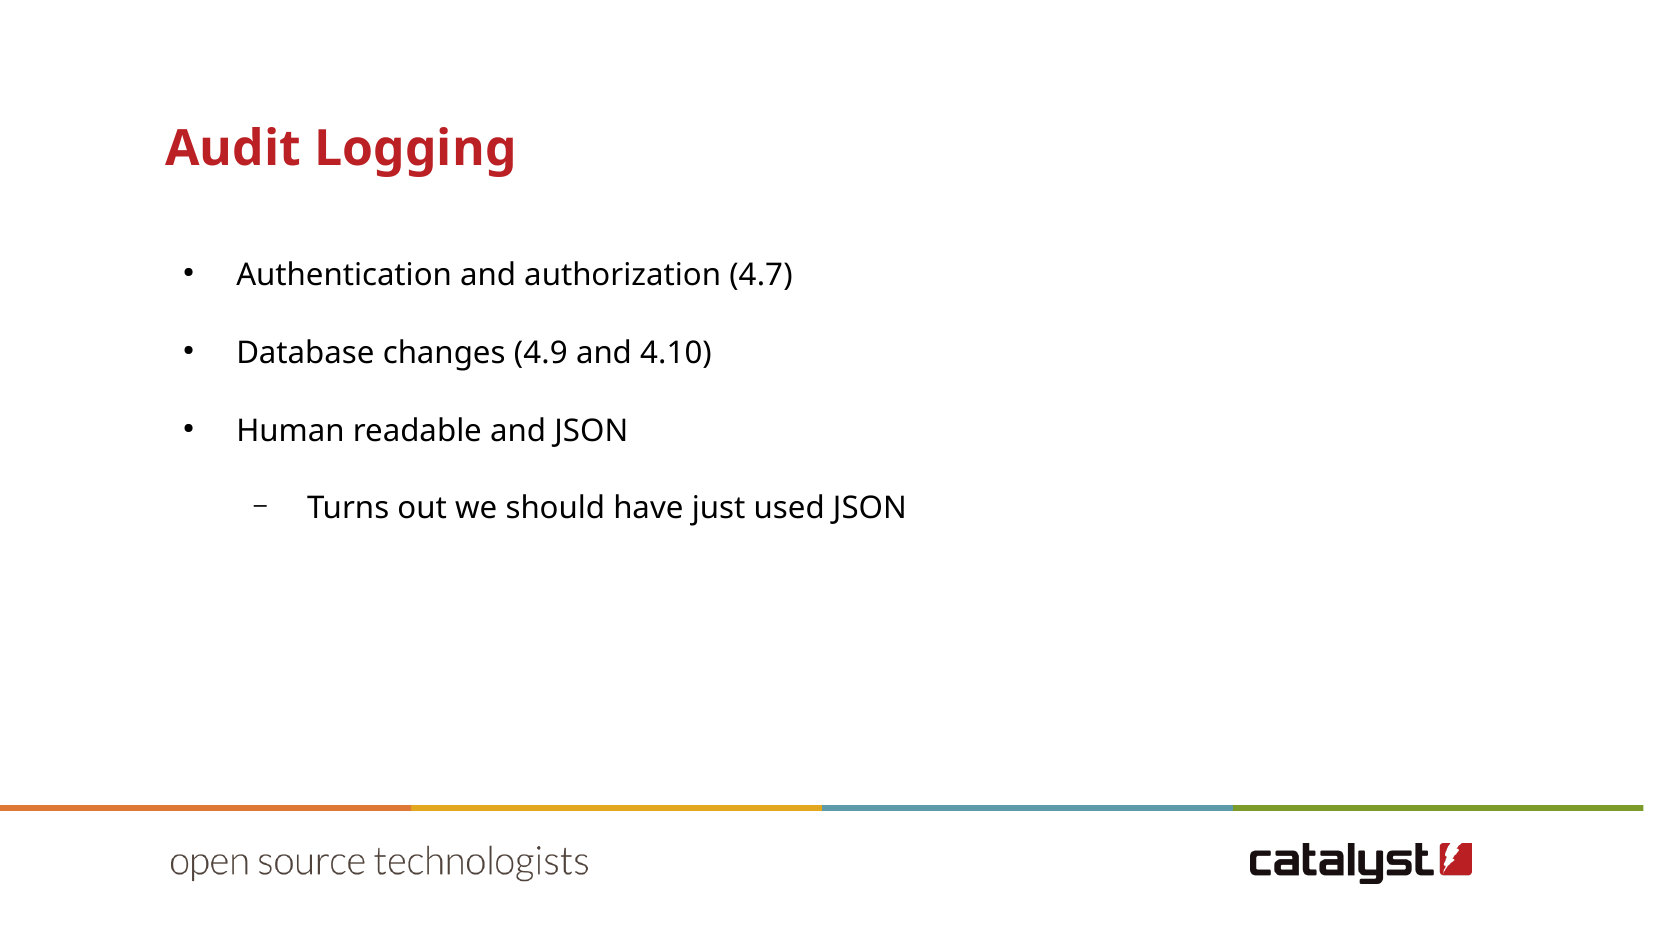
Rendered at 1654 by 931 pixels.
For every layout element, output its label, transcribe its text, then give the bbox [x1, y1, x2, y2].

title Audit Logging [165, 68, 1489, 224]
list Authentication and authorization (4.7) Database changes (4.9 and 4.10) Human readable and JSON Turns out we should have just used JSON [165, 230, 1489, 770]
picture [0, 805, 1644, 884]
